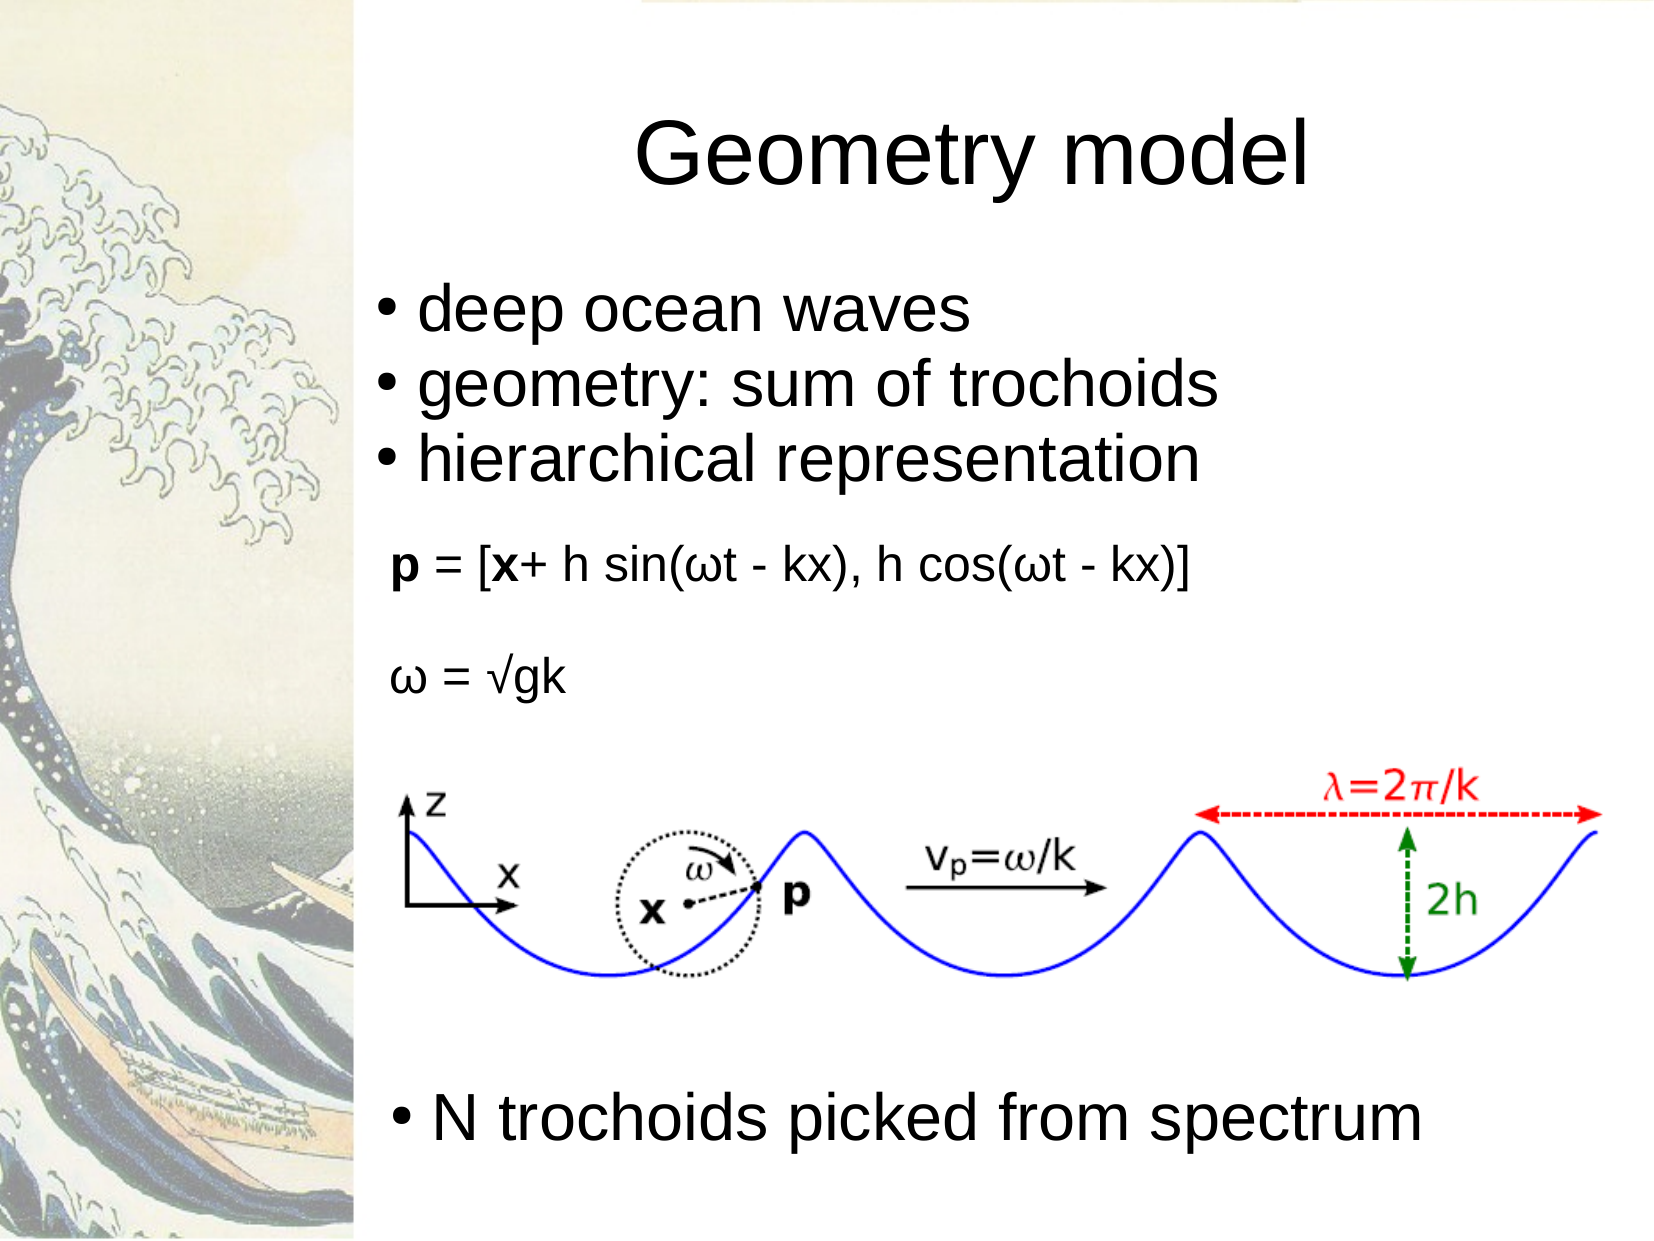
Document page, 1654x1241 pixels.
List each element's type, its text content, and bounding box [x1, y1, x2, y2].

picture [0, 0, 1654, 1241]
title Geometry model [375, 49, 1571, 241]
text_box p = [x+ h sin(ωt - kx), h cos(ωt - kx)] ω = √gk [375, 528, 1613, 713]
subtitle deep ocean waves geometry: sum of trochoids hierarchical representation [375, 241, 1571, 526]
text_box N trochoids picked from spectrum [375, 1072, 1613, 1163]
